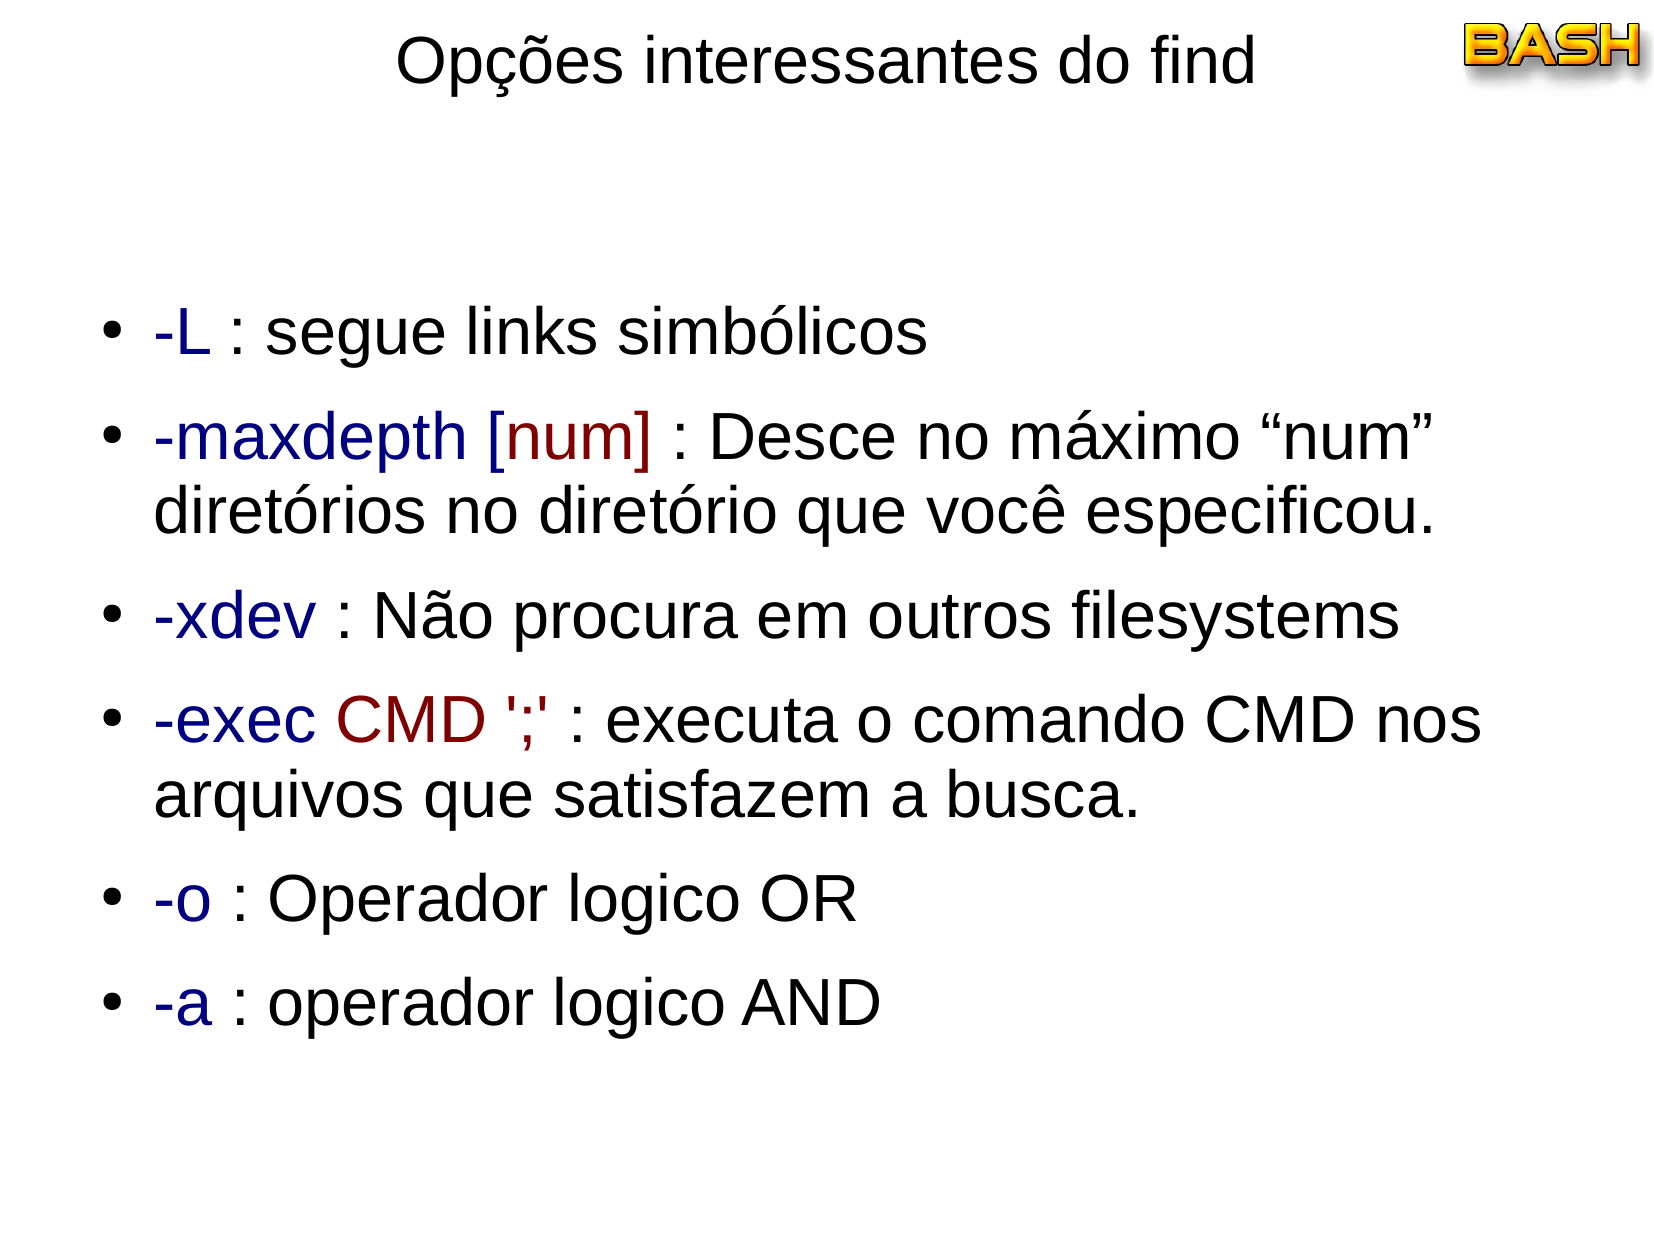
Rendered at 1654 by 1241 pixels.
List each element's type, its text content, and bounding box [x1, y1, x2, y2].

list -L : segue links simbólicos -maxdepth [num] : Desce no máximo “num” diretórios no diretório que você especificou. -xdev : Não procura em outros filesystems -exec CMD ';' : executa o comando CMD nos arquivos que satisfazem a busca. -o : Operador logico OR -a : operador logico AND [82, 294, 1571, 1041]
title Opções interessantes do find [82, 22, 1571, 98]
picture [1450, 0, 1654, 96]
